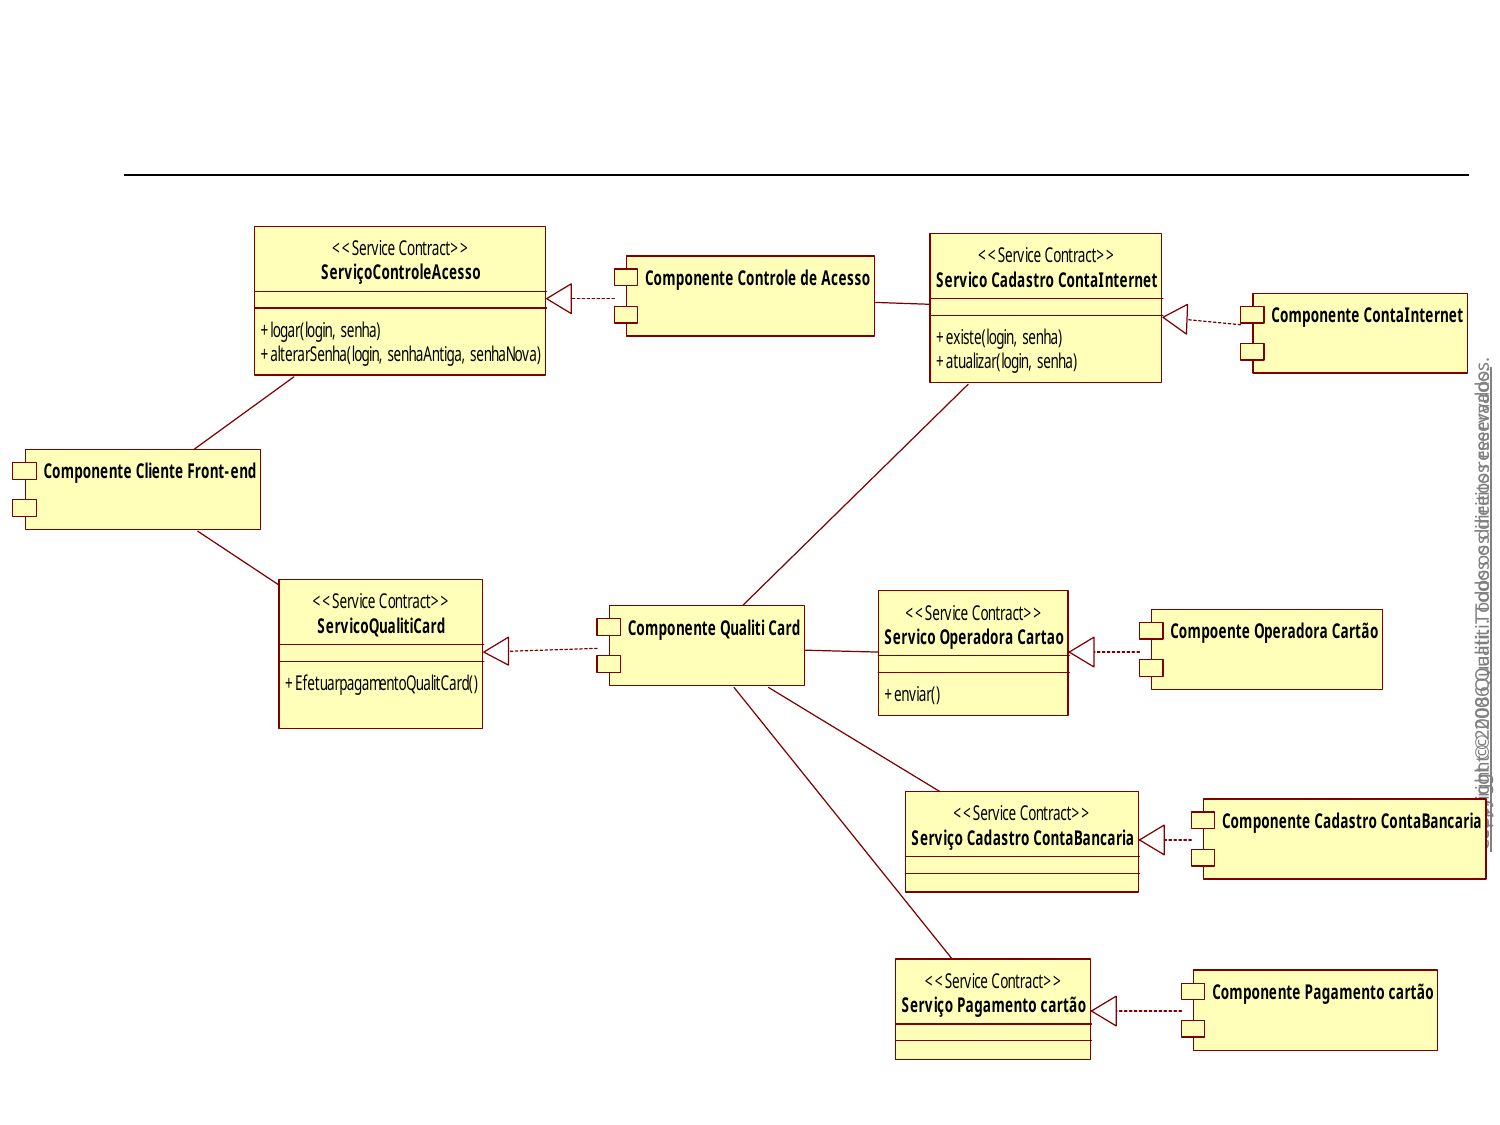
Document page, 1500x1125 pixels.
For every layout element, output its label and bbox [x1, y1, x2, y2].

picture [0, 188, 1500, 1099]
